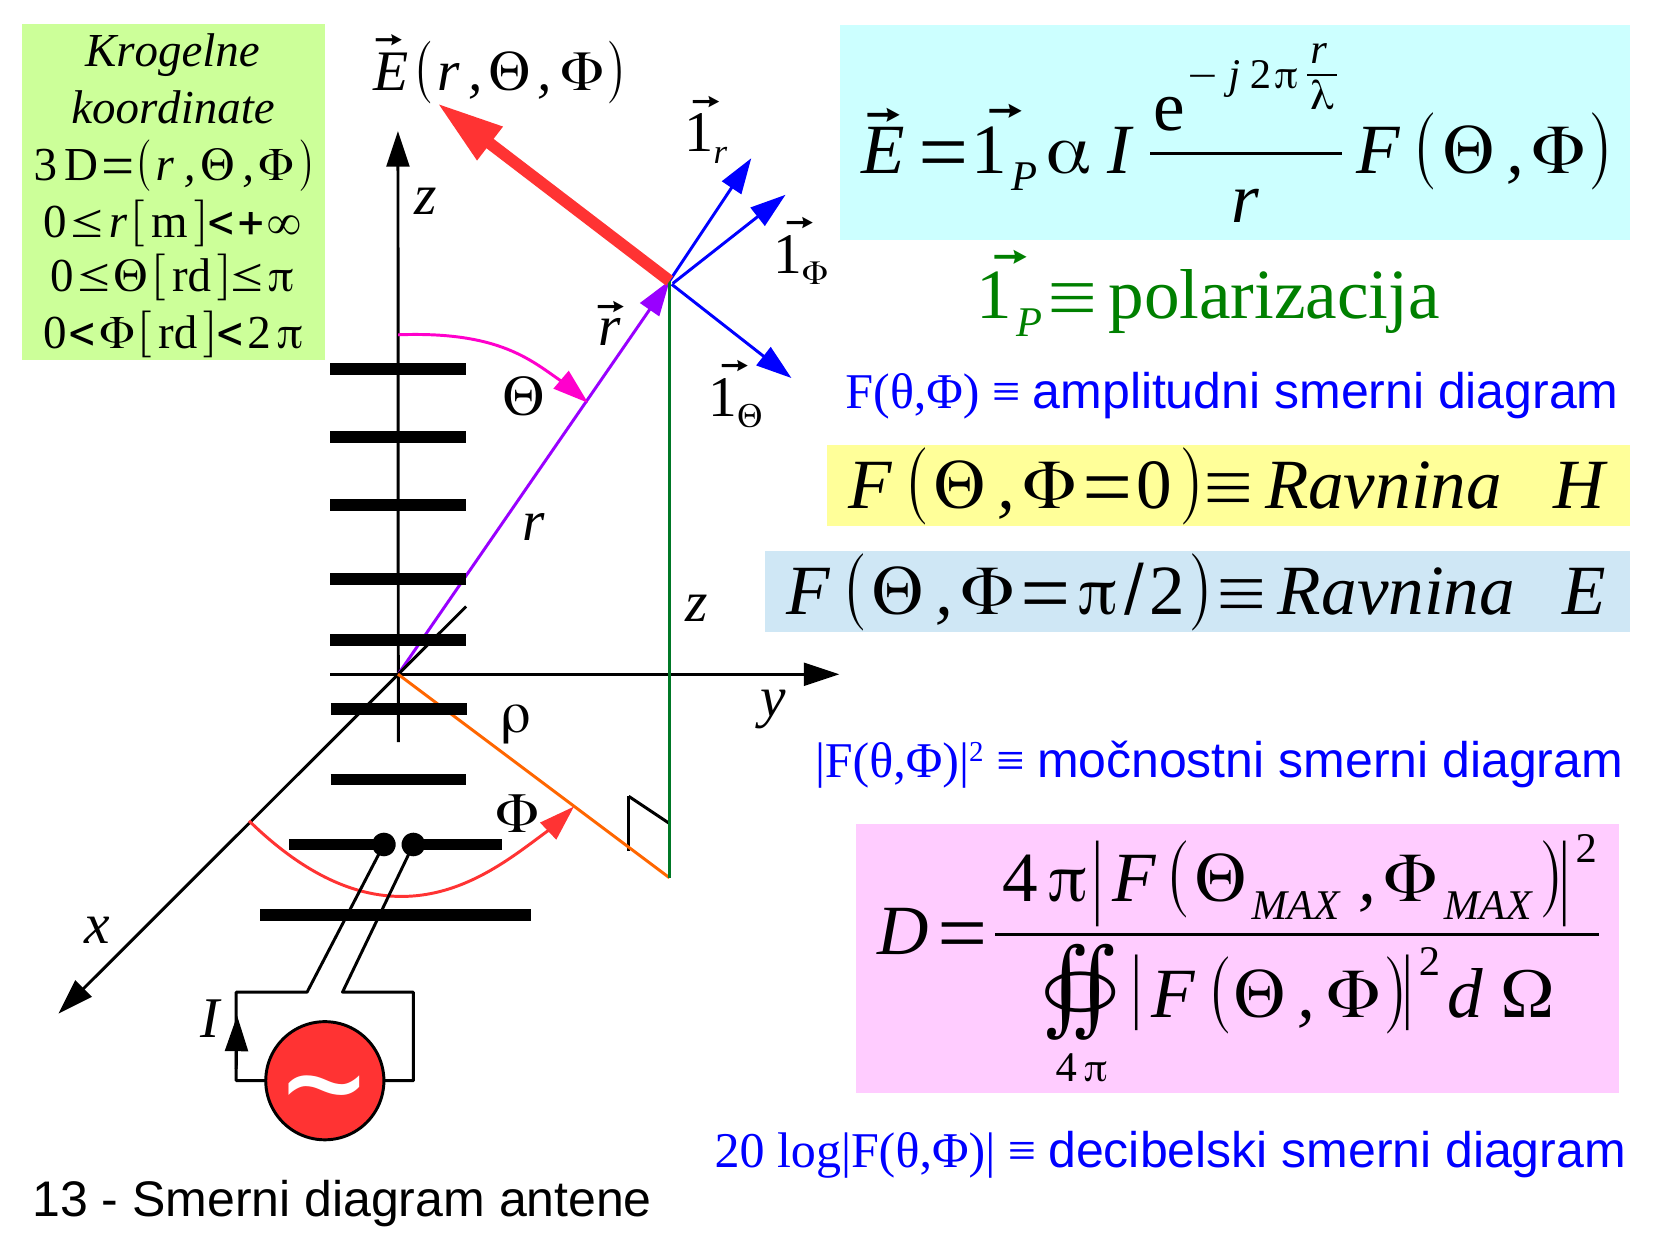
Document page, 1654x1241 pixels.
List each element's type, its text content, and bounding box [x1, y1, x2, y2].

chart [508, 488, 562, 552]
chart [737, 664, 801, 729]
chart [397, 162, 453, 227]
chart [183, 986, 239, 1051]
text_box 13 - Smerni diagram antene [32, 1171, 1117, 1228]
text_box F(θ,Φ) ≡ amplitudni smerni diagram [845, 362, 1625, 420]
text_box ~ [265, 1021, 384, 1140]
chart [856, 823, 1620, 1093]
chart [481, 792, 554, 836]
chart [764, 551, 1630, 632]
chart [758, 24, 1630, 286]
text_box |F(θ,Φ)|2 ≡ močnostni smerni diagram [814, 732, 1624, 789]
chart [581, 294, 641, 358]
chart [21, 23, 325, 361]
chart [672, 569, 724, 634]
chart [486, 701, 545, 746]
chart [669, 94, 743, 173]
chart [356, 33, 641, 104]
chart [693, 358, 776, 429]
text_box 20 log|F(θ,Φ)| ≡ decibelski smerni diagram [714, 1122, 1627, 1179]
chart [67, 891, 127, 956]
chart [958, 248, 1459, 348]
chart [826, 444, 1631, 526]
chart [487, 372, 559, 418]
